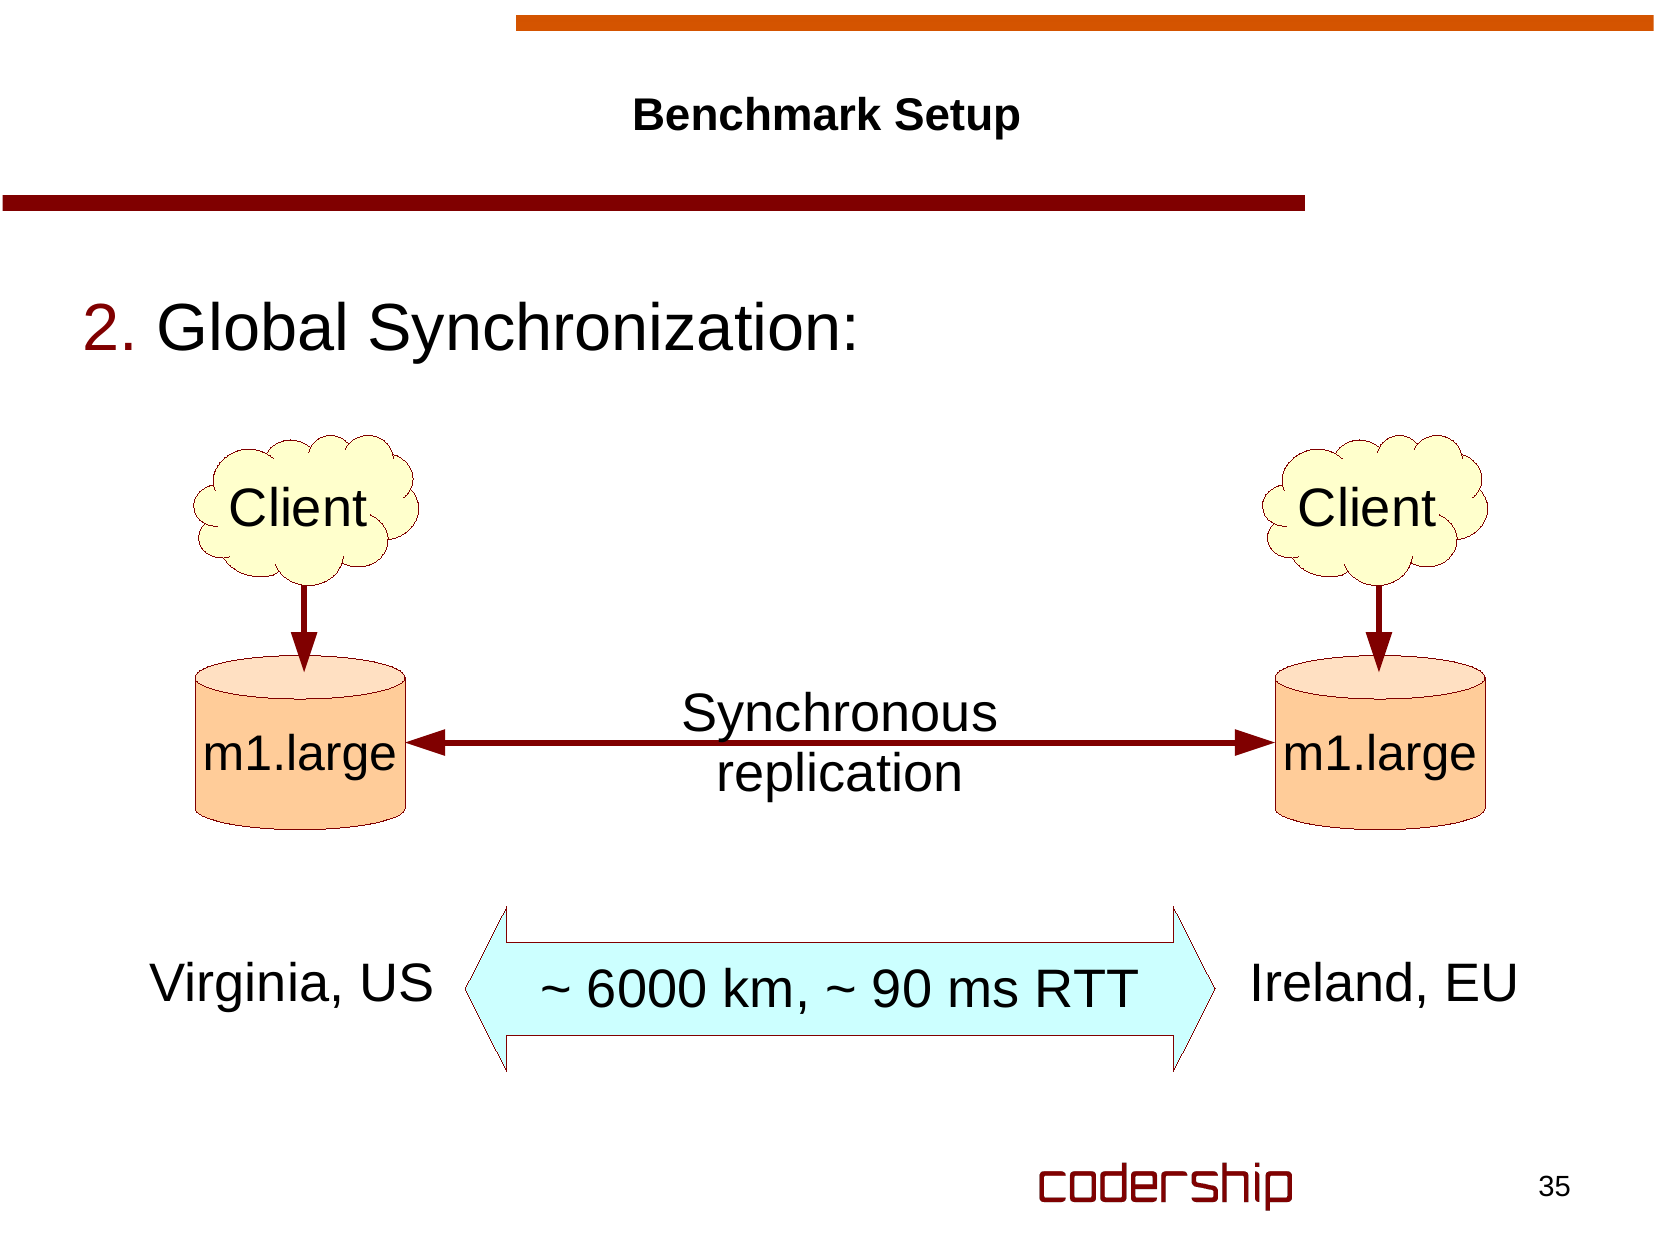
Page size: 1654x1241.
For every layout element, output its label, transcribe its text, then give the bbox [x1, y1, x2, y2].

text_box m1.large [1275, 678, 1486, 830]
text_box Client [1262, 435, 1488, 586]
list 2. Global Synchronization: [82, 290, 1571, 1109]
text_box Ireland, EU [1219, 945, 1550, 1021]
picture [2, 195, 1305, 211]
title Benchmark Setup [82, 49, 1571, 181]
picture [1035, 1158, 1296, 1215]
text_box Client [193, 435, 419, 586]
text_box Virginia, US [127, 945, 458, 1021]
text_box m1.large [195, 678, 406, 830]
text_box ~ 6000 km, ~ 90 ms RTT [465, 906, 1216, 1072]
picture [516, 15, 1654, 31]
